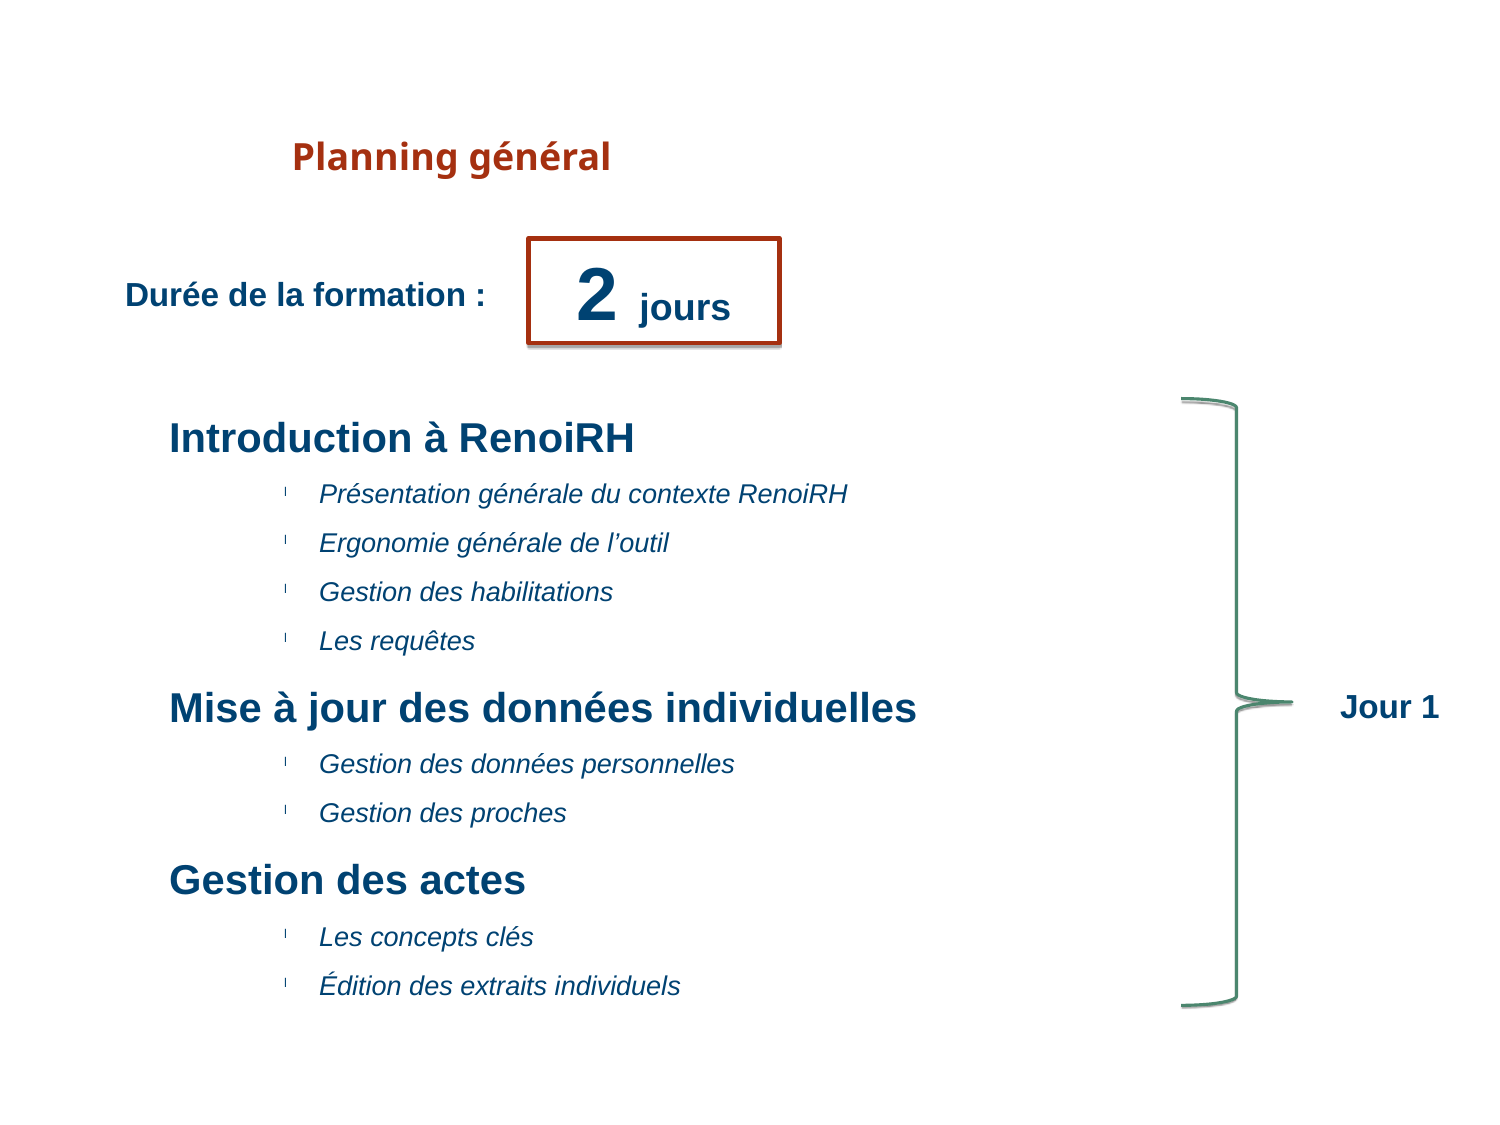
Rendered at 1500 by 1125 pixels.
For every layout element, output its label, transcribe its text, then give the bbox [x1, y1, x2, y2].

text_box Planning général [276, 125, 729, 232]
text_box 2 jours [528, 238, 780, 343]
text_box Durée de la formation : [113, 232, 529, 327]
text_box Introduction à RenoiRH Présentation générale du contexte RenoiRH Ergonomie générale de l’outil Gestion des habilitations Les requêtes Mise à jour des données individuelles Gestion des données personnelles Gestion des proches Gestion des actes Les concepts clés Édition des extraits individuels [154, 378, 1193, 1006]
text_box Jour 1 [1333, 678, 1446, 731]
